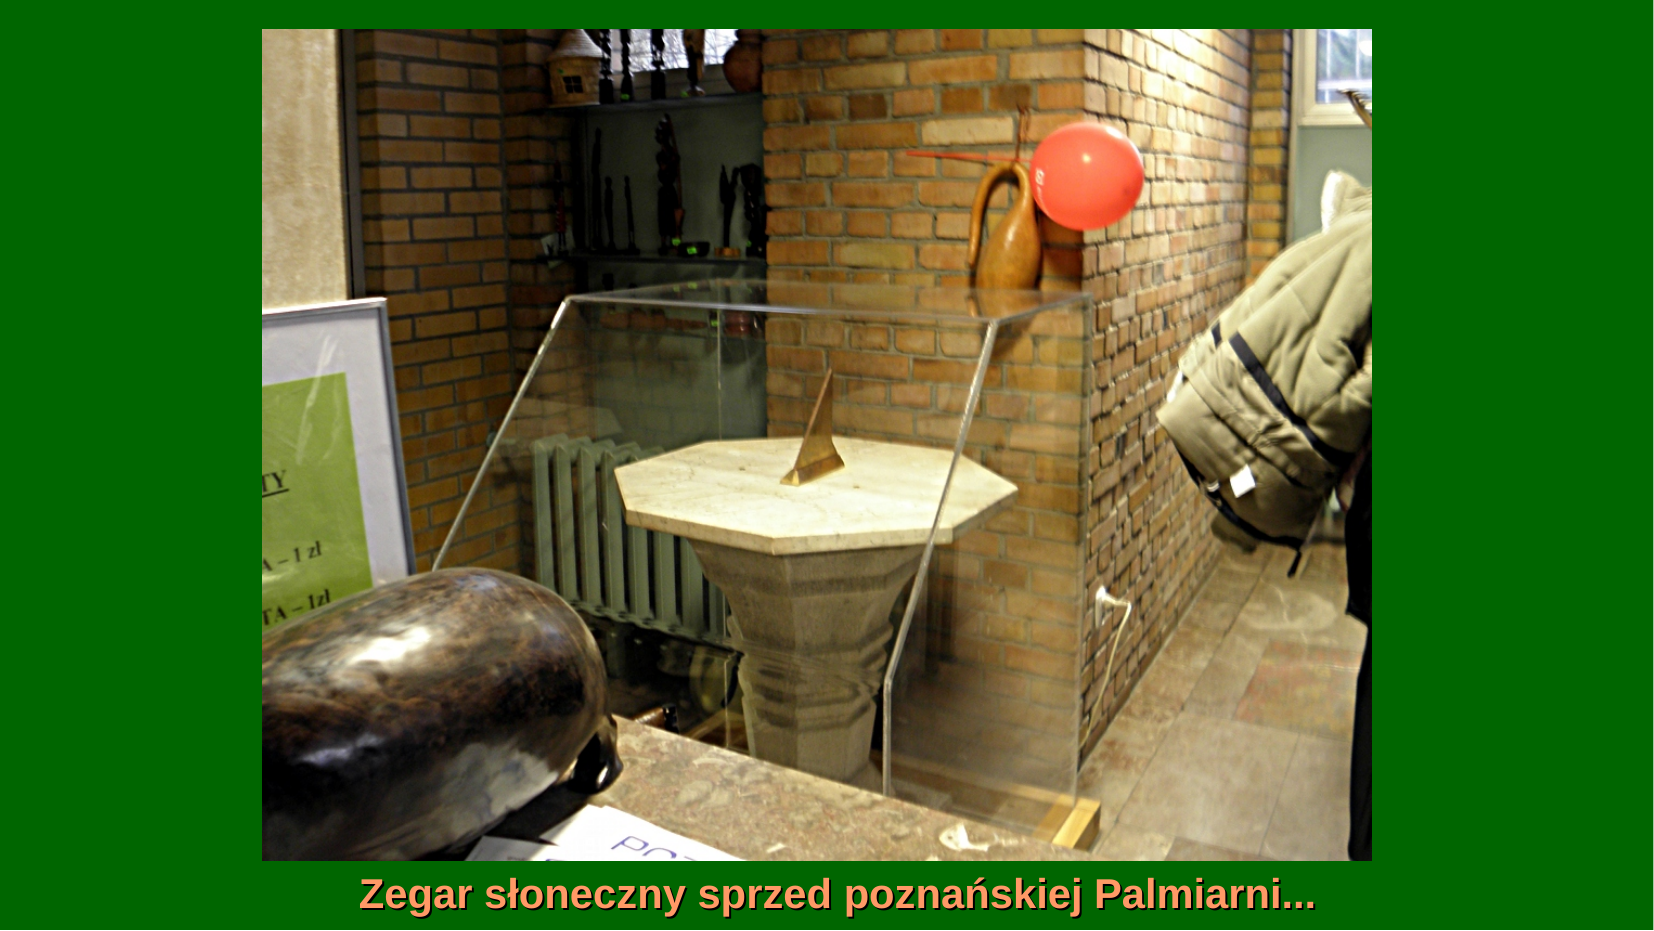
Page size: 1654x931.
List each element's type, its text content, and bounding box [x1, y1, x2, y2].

picture [262, 29, 1372, 861]
text_box Zegar słoneczny sprzed poznańskiej Palmiarni... [344, 860, 1085, 907]
